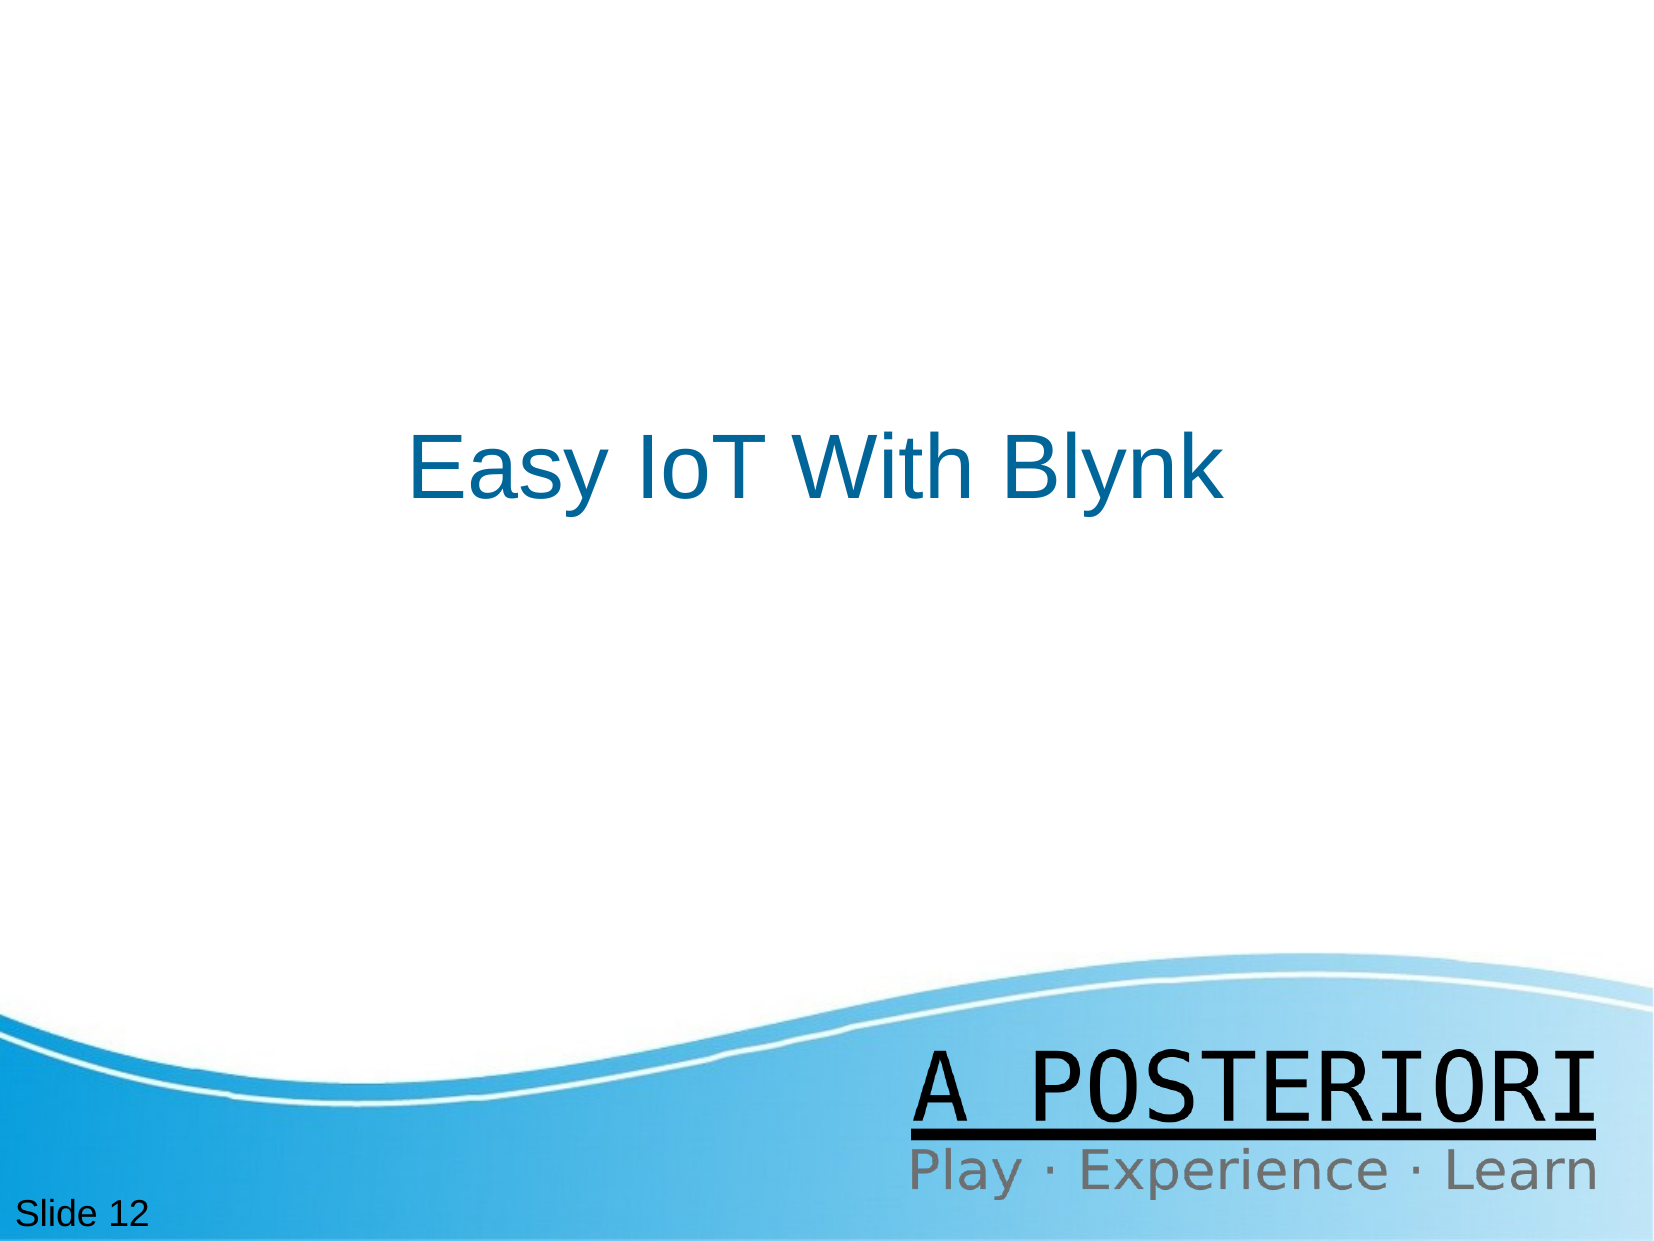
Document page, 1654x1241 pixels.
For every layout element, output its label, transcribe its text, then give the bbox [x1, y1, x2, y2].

picture [0, 952, 1654, 1241]
title Easy IoT With Blynk [71, 362, 1561, 571]
